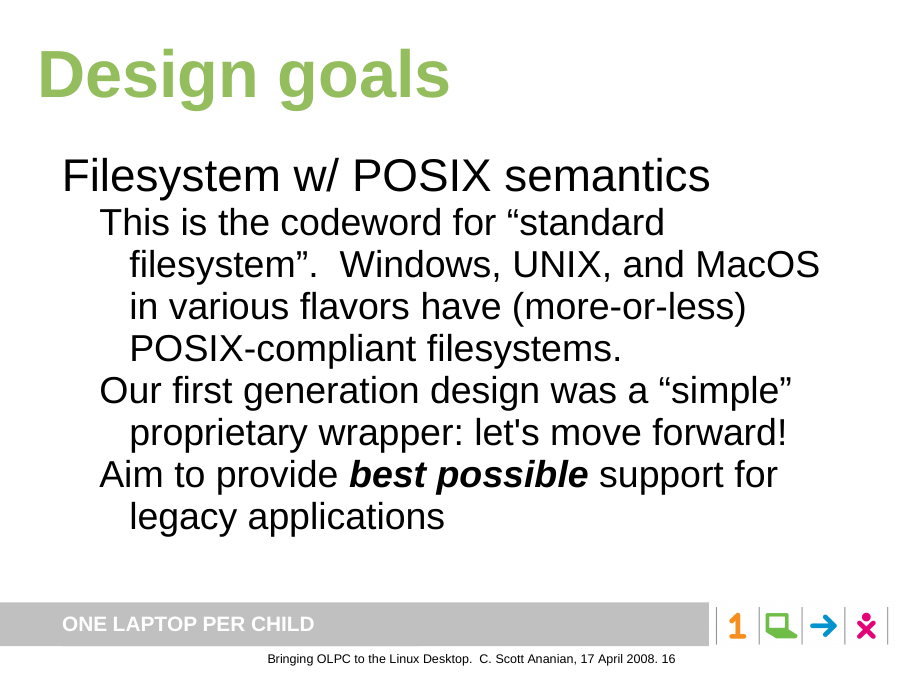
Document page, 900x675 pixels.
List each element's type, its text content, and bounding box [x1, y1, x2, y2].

picture [844, 598, 897, 654]
title Design goals [37, 37, 856, 225]
list Filesystem w/ POSIX semantics This is the codeword for “standard filesystem”. Windows, UNIX, and MacOS in various flavors have (more-or-less) POSIX-compliant filesystems. Our first generation design was a “simple” proprietary wrapper: let's move forward! Aim to provide best possible support for legacy applications [61, 150, 844, 675]
